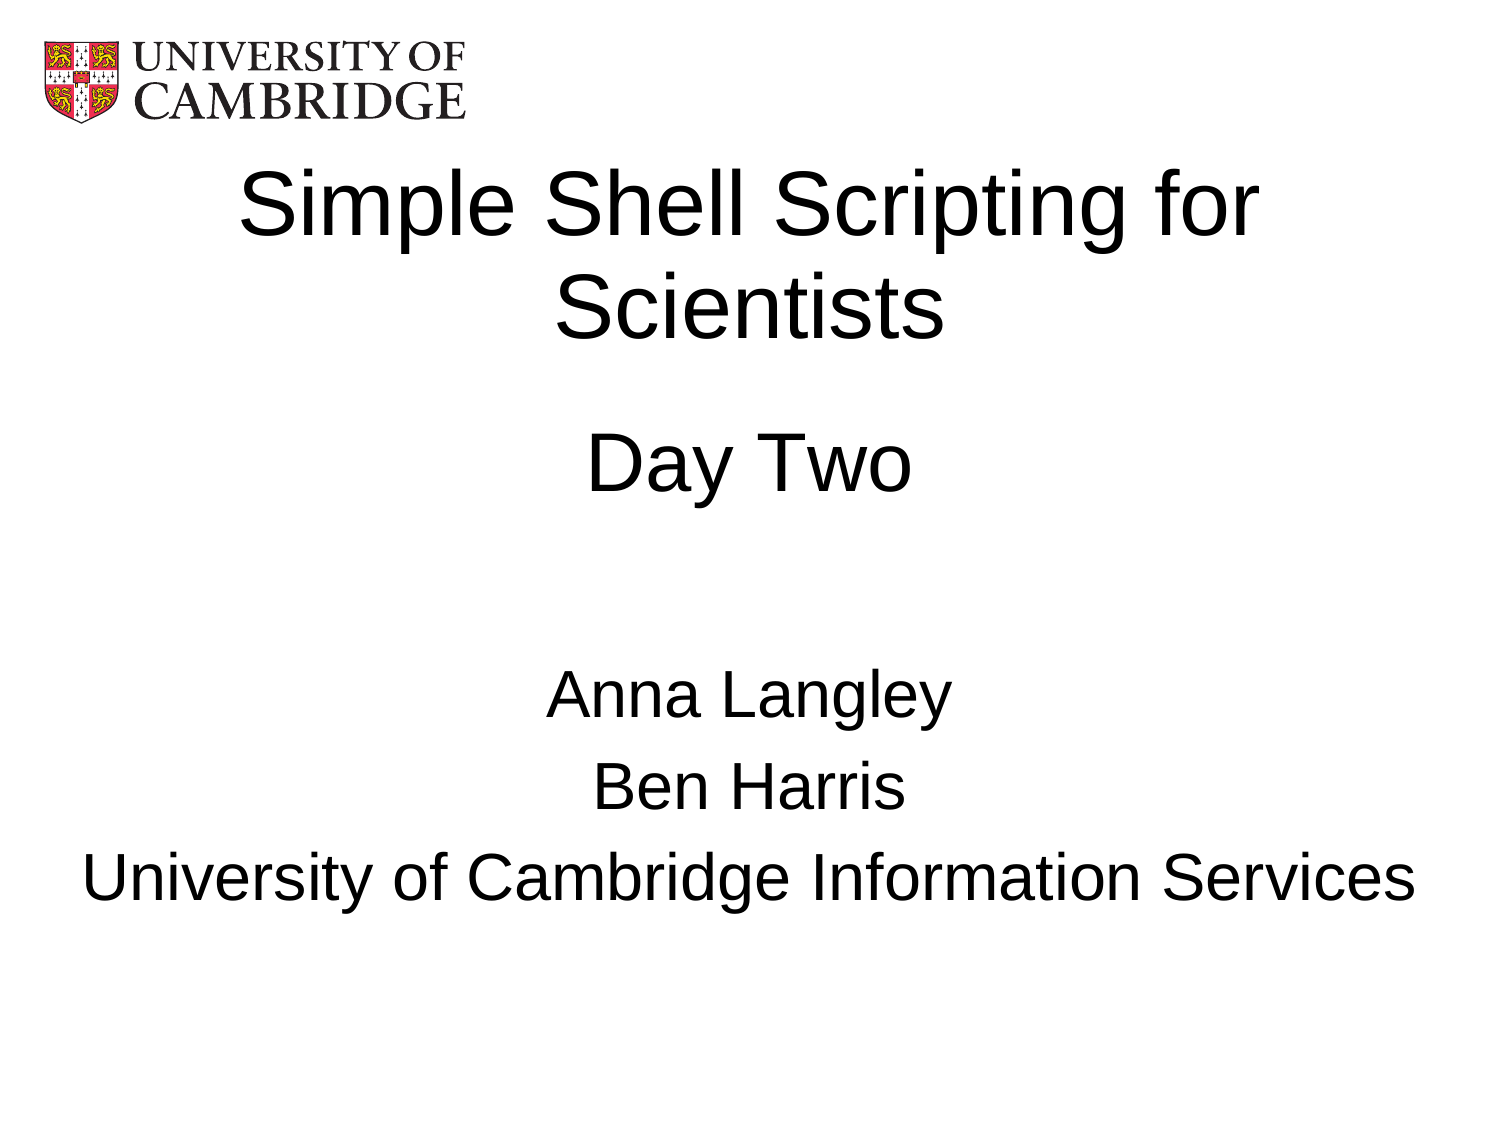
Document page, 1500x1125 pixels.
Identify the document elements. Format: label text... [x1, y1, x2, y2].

text_box Day Two [493, 408, 1007, 517]
picture [44, 40, 466, 124]
subtitle Anna Langley Ben Harris University of Cambridge Information Services [24, 649, 1475, 950]
title Simple Shell Scripting for Scientists [187, 145, 1313, 381]
